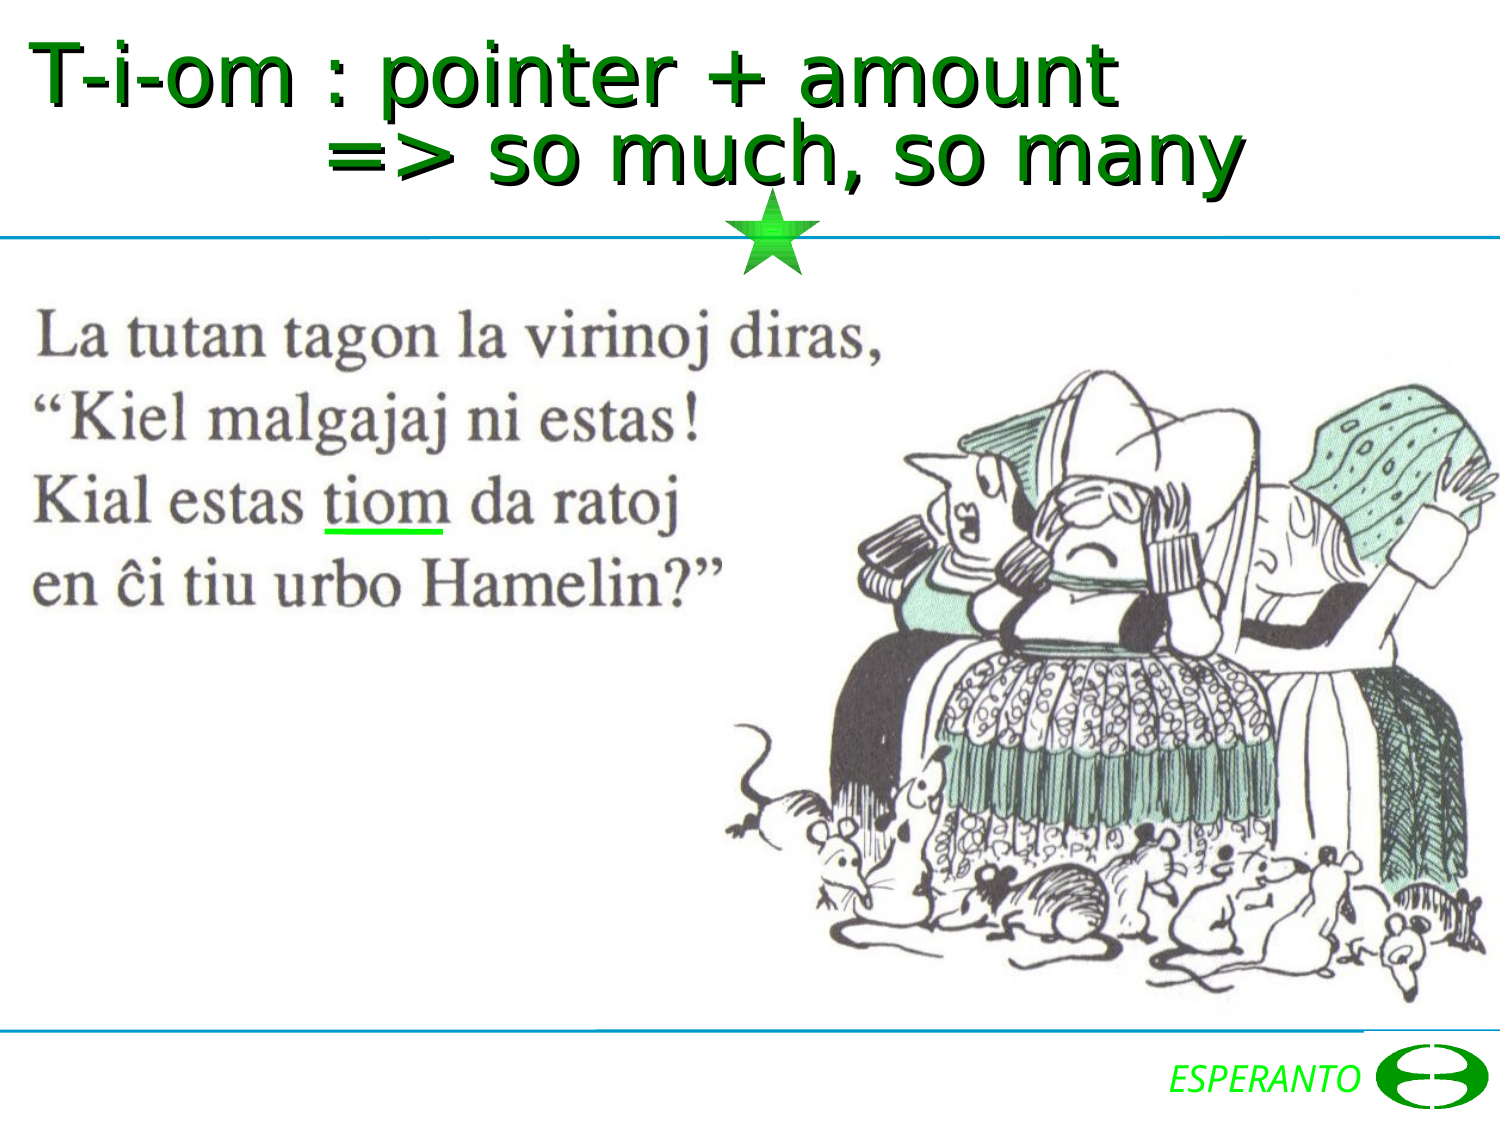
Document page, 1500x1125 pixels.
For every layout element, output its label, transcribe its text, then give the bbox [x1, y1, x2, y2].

picture [1364, 1032, 1500, 1122]
title T-i-om : pointer + amount => so much, so many [29, 0, 1500, 239]
picture [29, 289, 1500, 1019]
